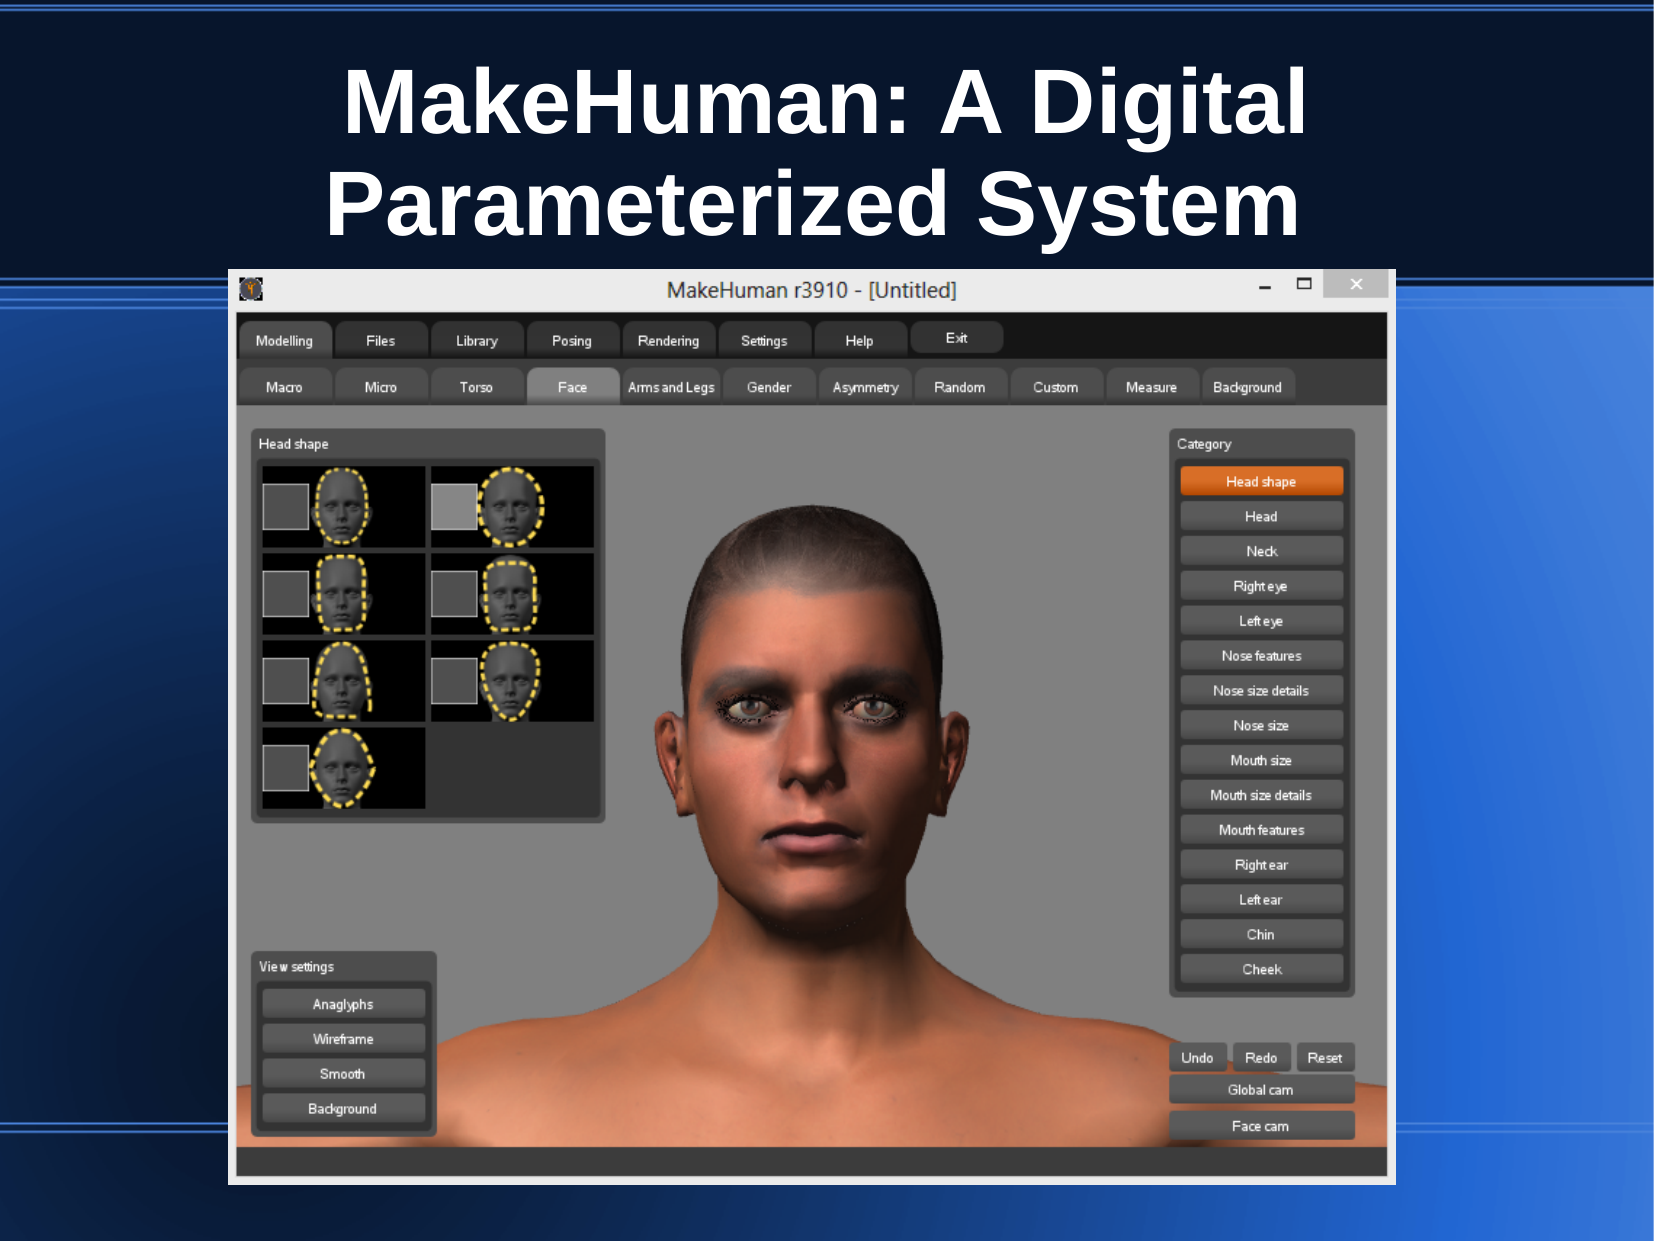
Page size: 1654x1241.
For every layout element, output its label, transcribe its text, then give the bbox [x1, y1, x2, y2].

picture [0, 0, 1654, 1241]
title MakeHuman: A Digital Parameterized System [82, 49, 1571, 257]
